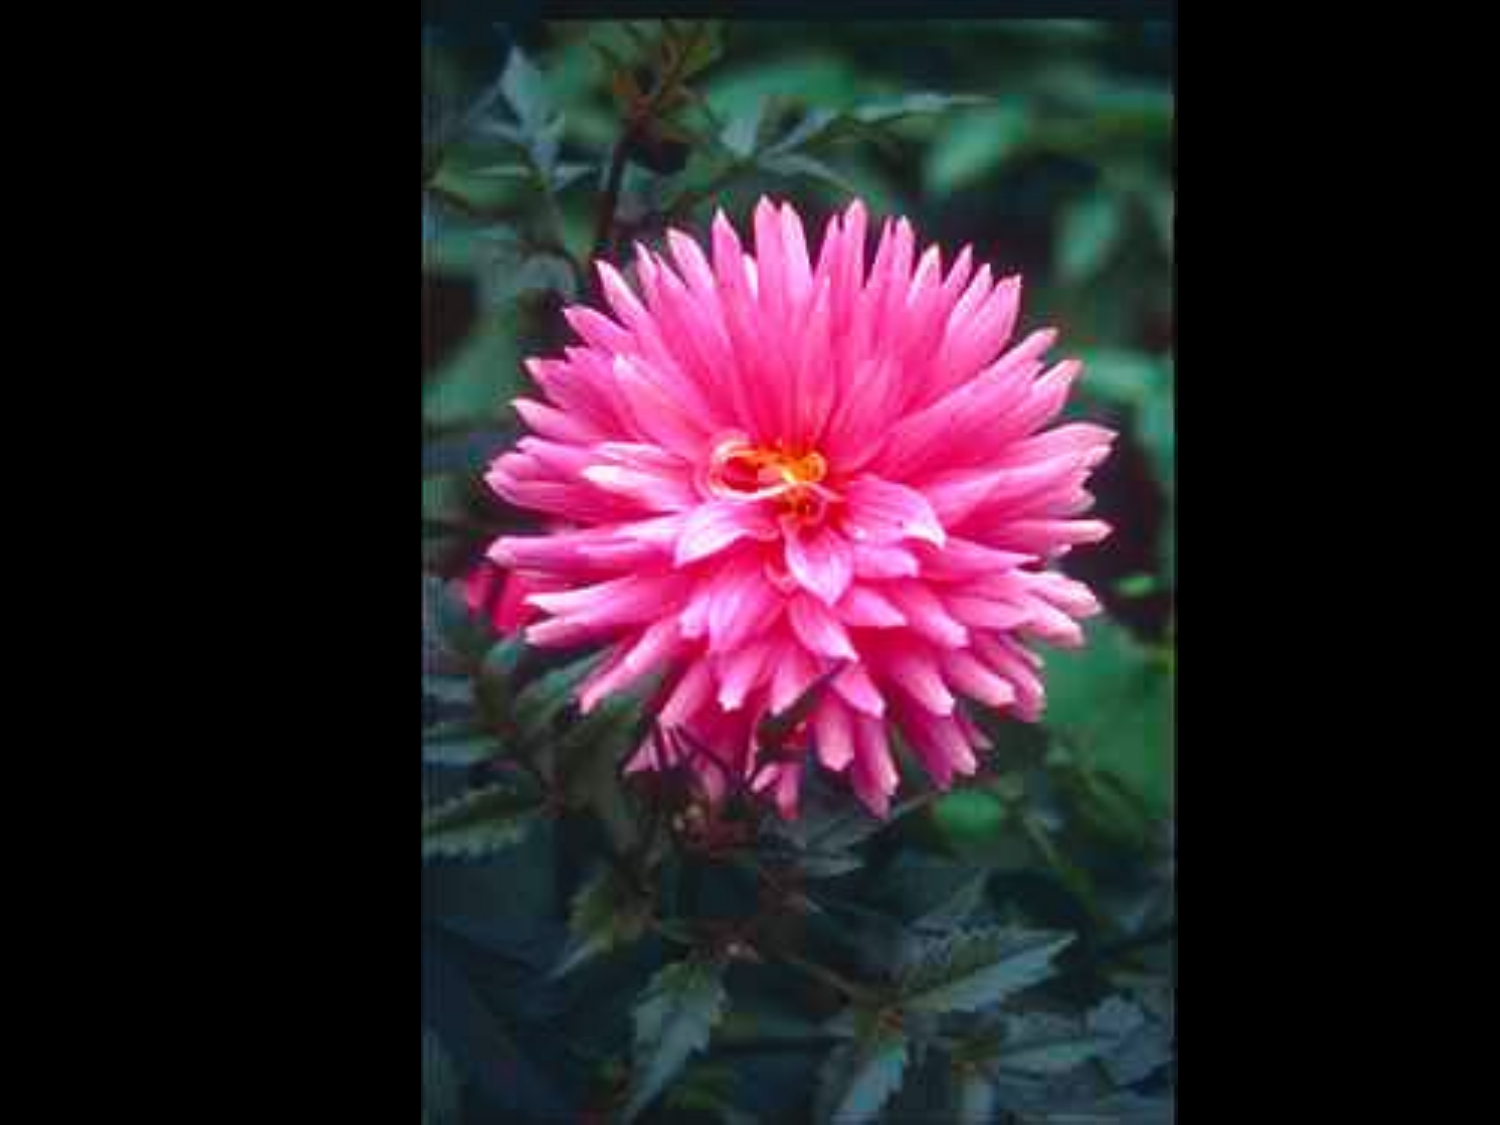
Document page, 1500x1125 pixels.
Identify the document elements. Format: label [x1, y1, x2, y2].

picture [421, 0, 1178, 1125]
